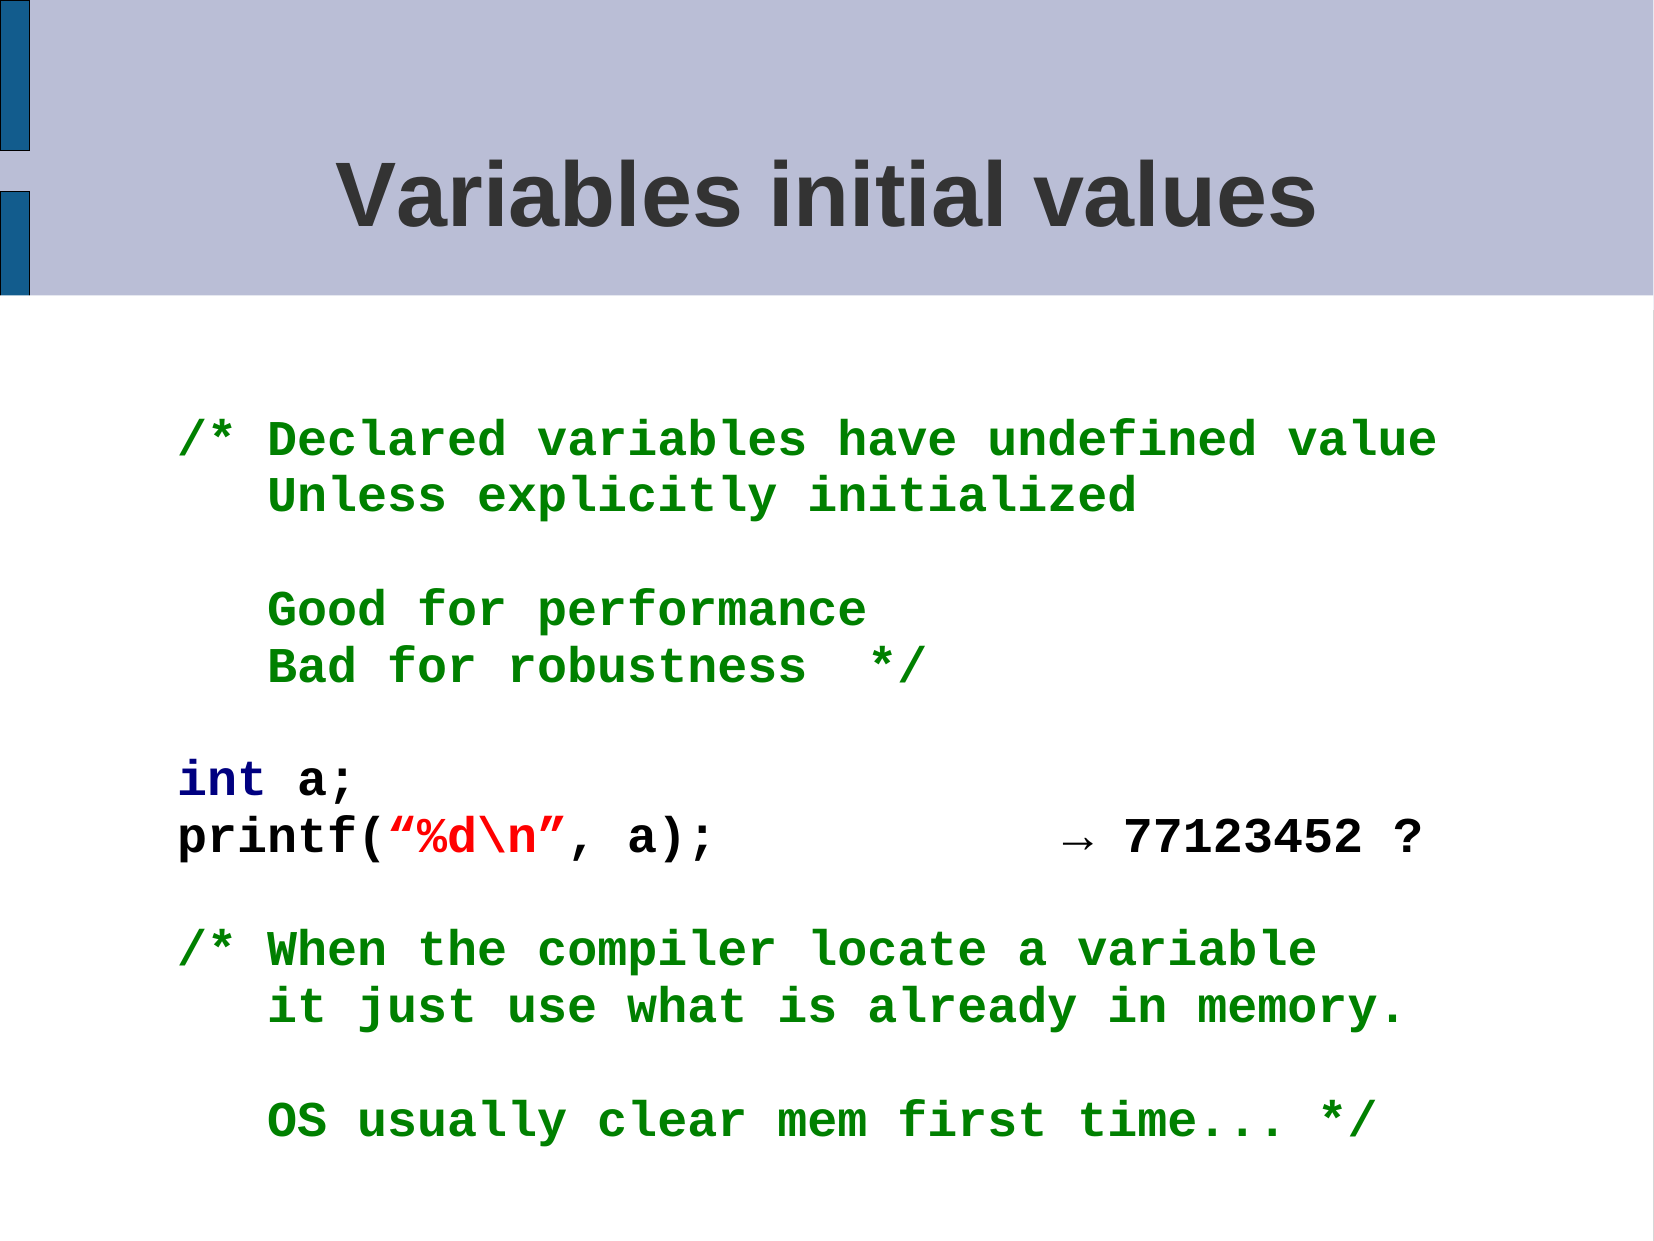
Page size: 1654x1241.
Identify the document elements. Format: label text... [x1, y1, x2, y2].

text_box /* Declared variables have undefined value Unless explicitly initialized Good for performance Bad for robustness */ int a; printf(“%d\n”, a); → 77123452 ? /* When the compiler locate a variable it just use what is already in memory. OS usually clear mem first time... */ [0, 295, 1654, 1241]
title Variables initial values [121, 91, 1534, 295]
